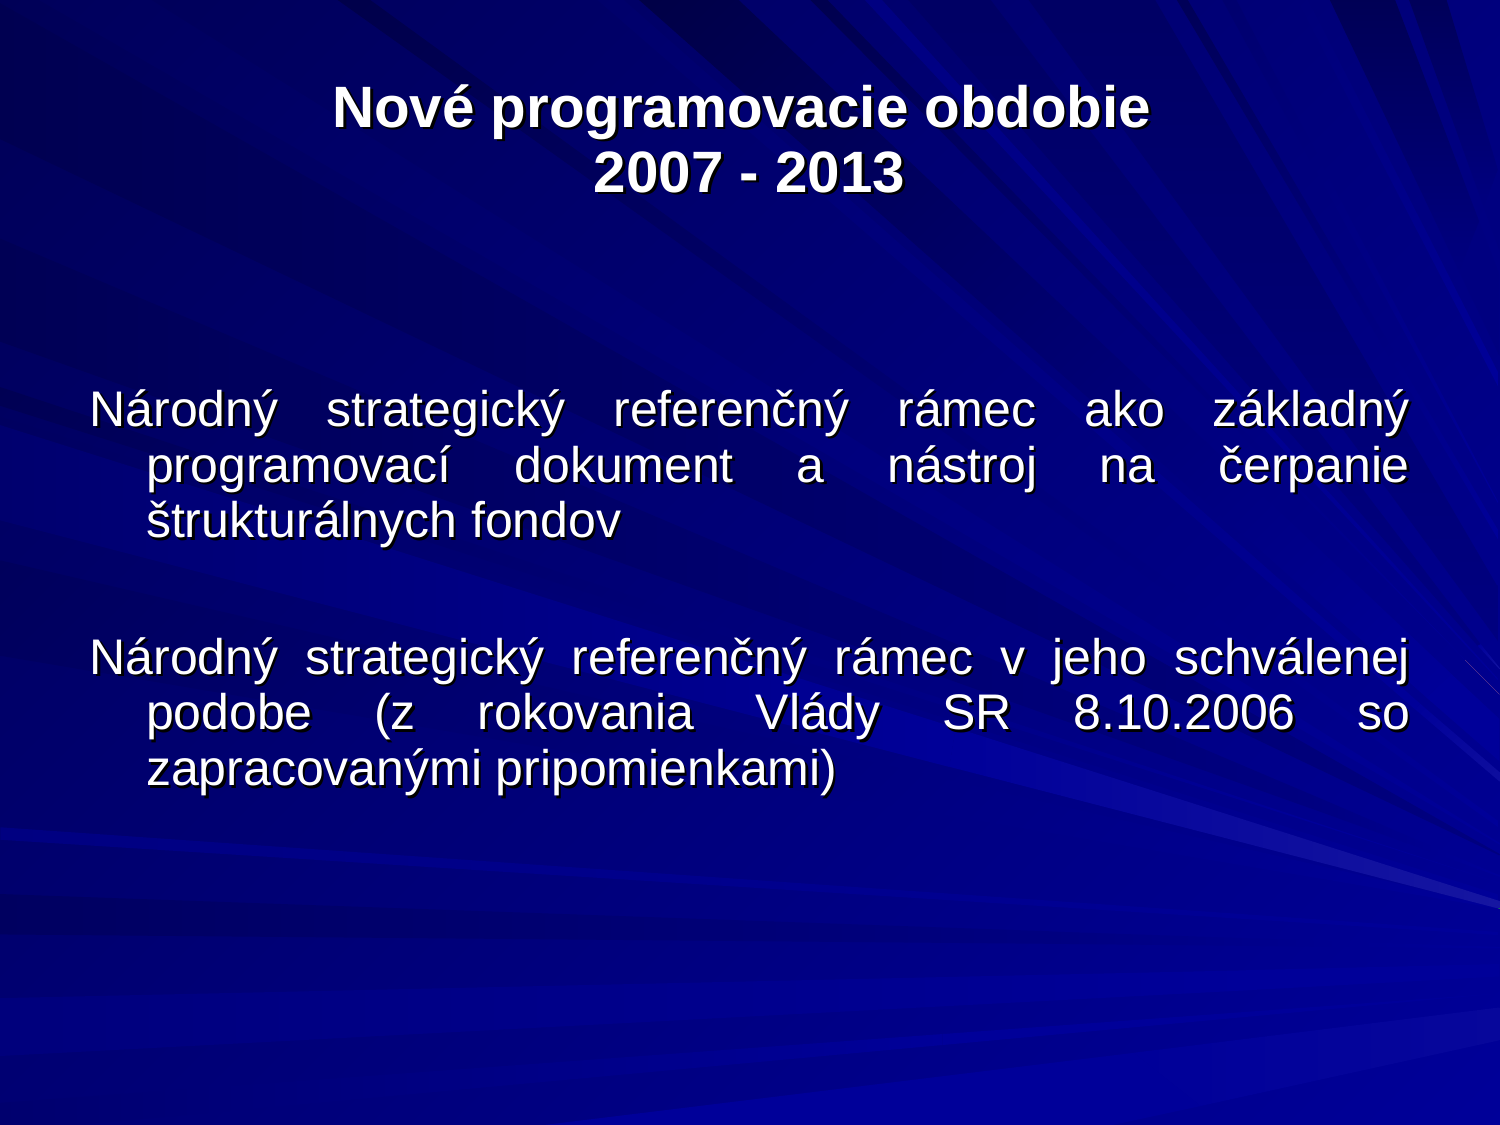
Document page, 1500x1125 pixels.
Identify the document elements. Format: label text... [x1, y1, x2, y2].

title Nové programovacie obdobie 2007 - 2013 [75, 45, 1426, 234]
list Národný strategický referenčný rámec ako základný programovací dokument a nástroj na čerpanie štrukturálnych fondov Národný strategický referenčný rámec v jeho schválenej podobe (z rokovania Vlády SR 8.10.2006 so zapracovanými pripomienkami) [75, 373, 1426, 1006]
